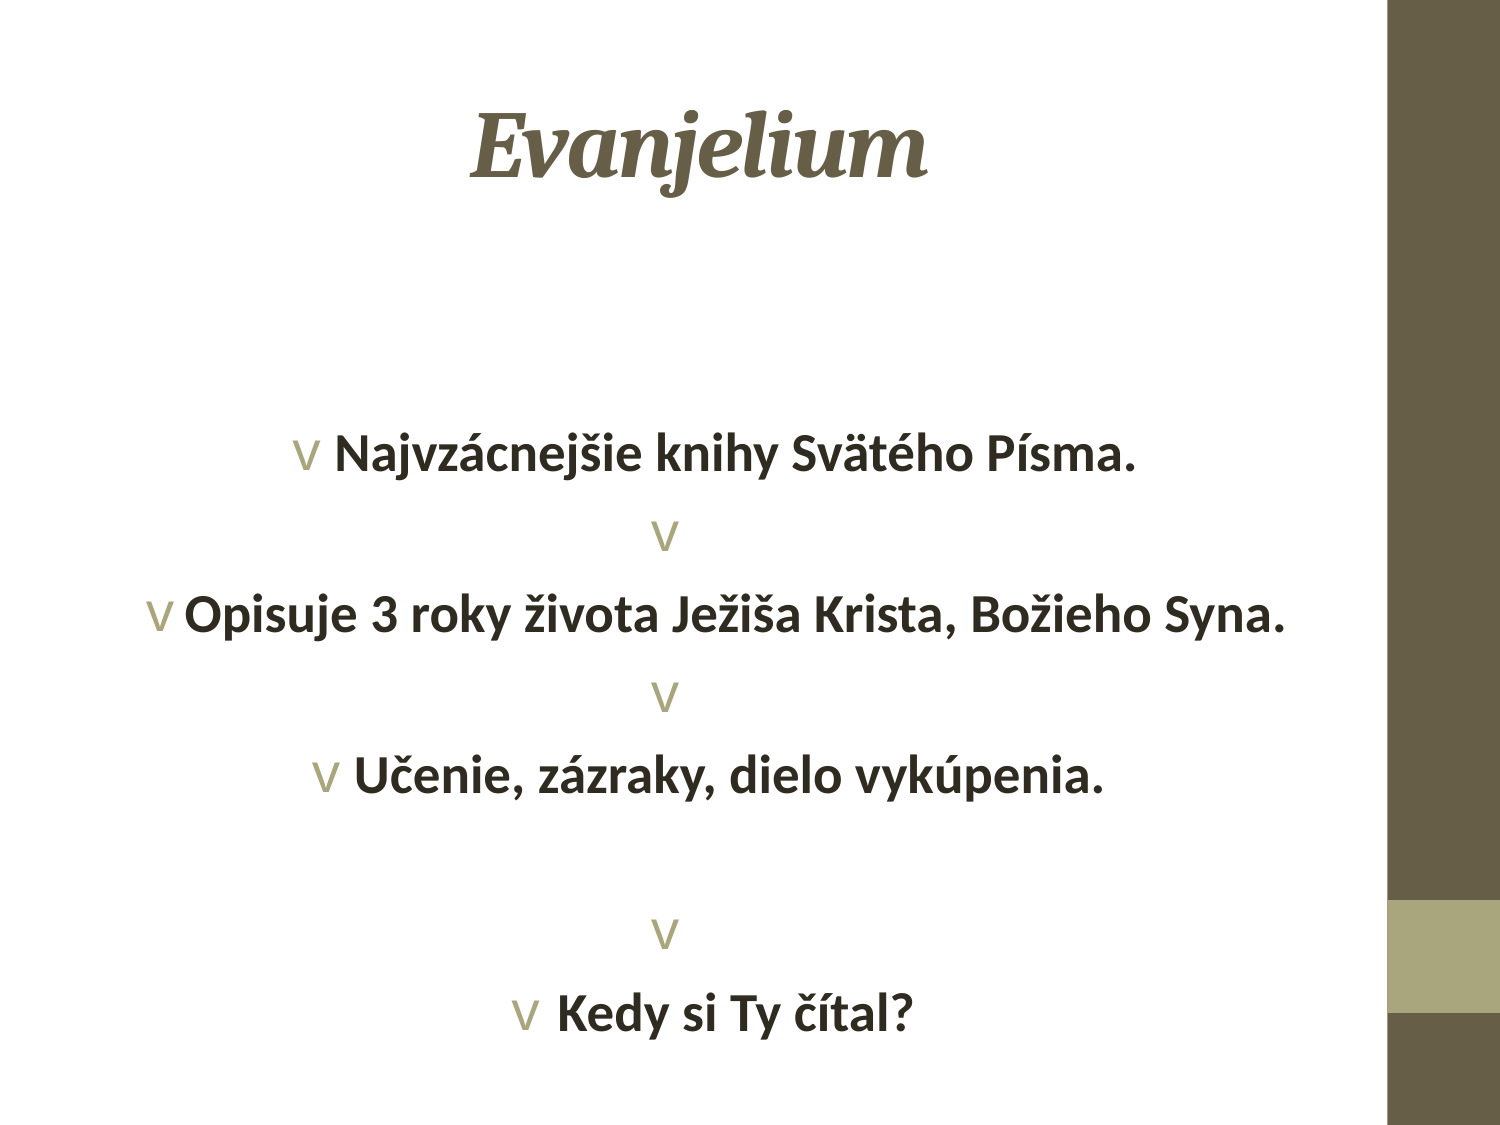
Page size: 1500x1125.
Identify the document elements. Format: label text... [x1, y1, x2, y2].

list Najvzácnejšie knihy Svätého Písma. Opisuje 3 roky života Ježiša Krista, Božieho Syna. Učenie, zázraky, dielo vykúpenia. Kedy si Ty čítal? [75, 408, 1326, 1051]
title Evanjelium [75, 45, 1326, 233]
